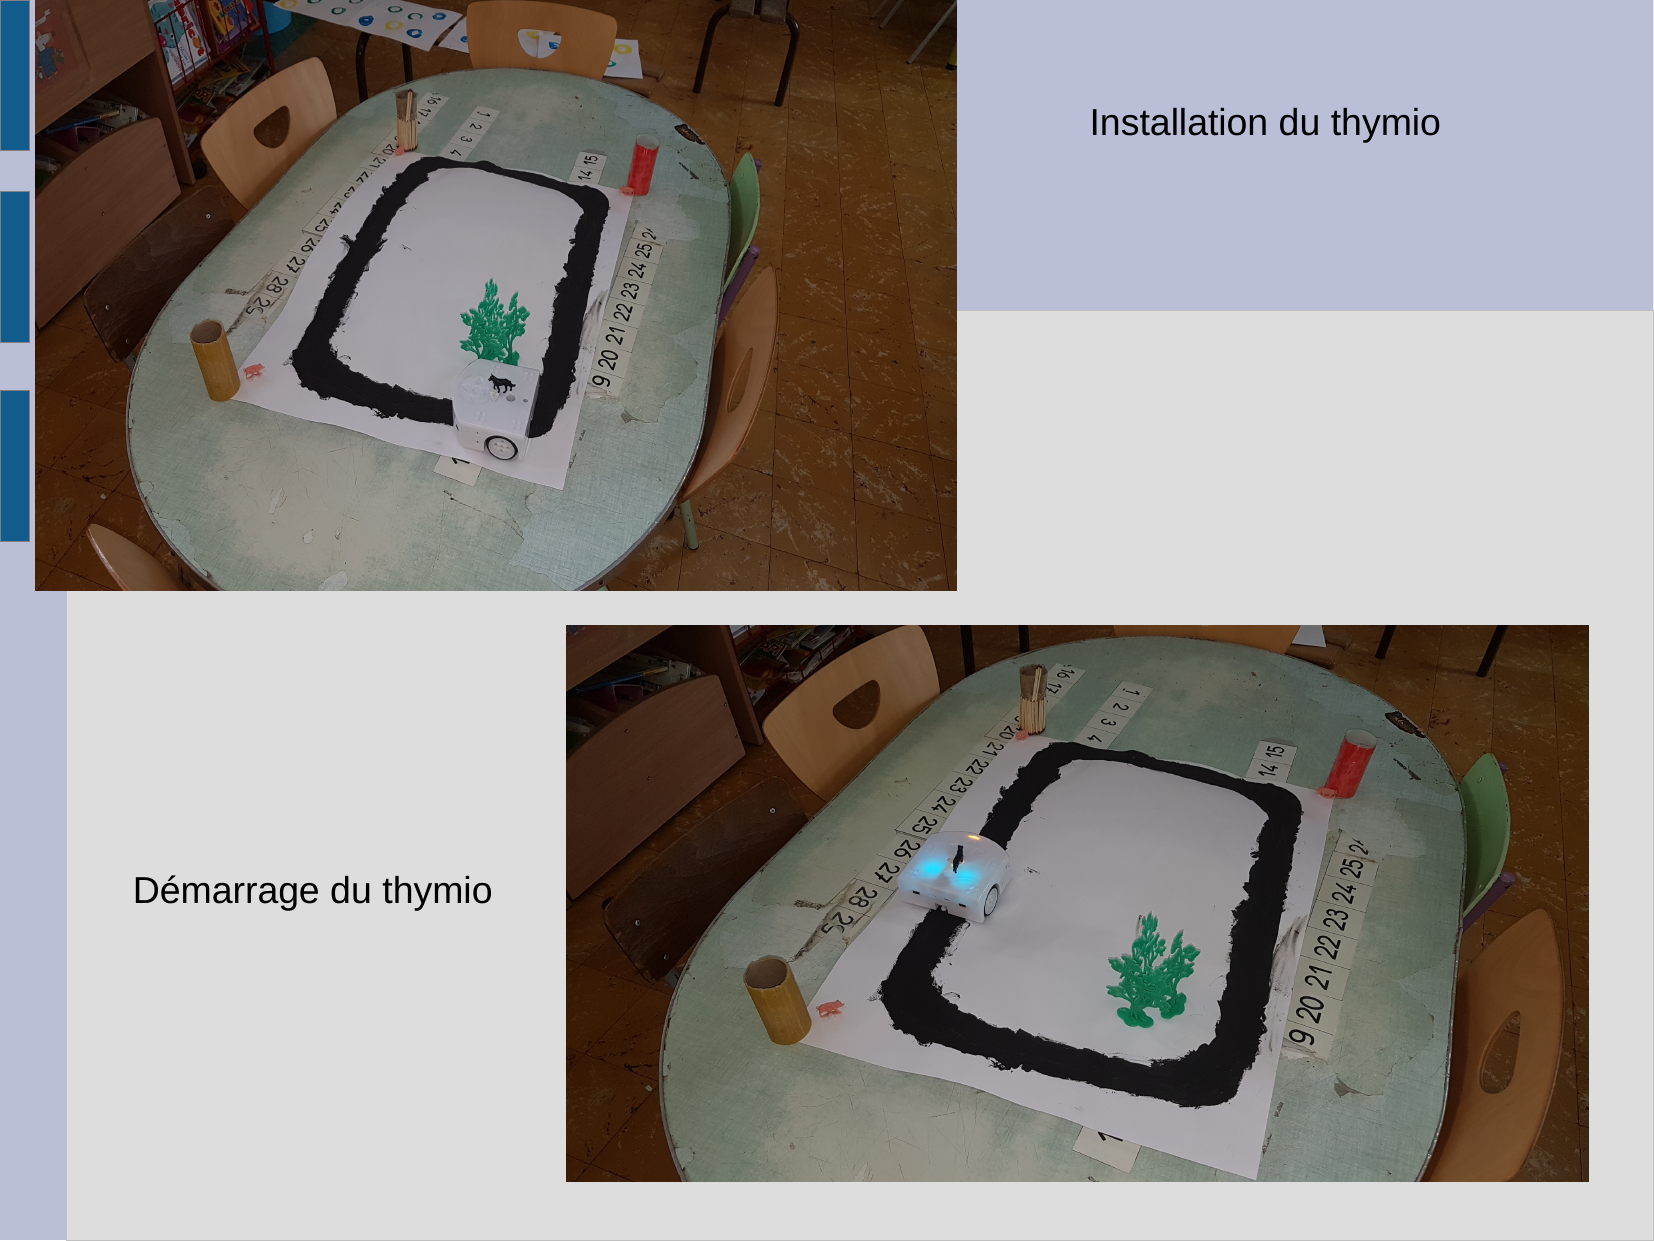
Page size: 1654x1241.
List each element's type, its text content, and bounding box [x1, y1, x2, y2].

text_box Démarrage du thymio [118, 862, 507, 920]
picture [566, 625, 1589, 1182]
text_box Installation du thymio [1074, 94, 1456, 152]
picture [35, 0, 957, 591]
